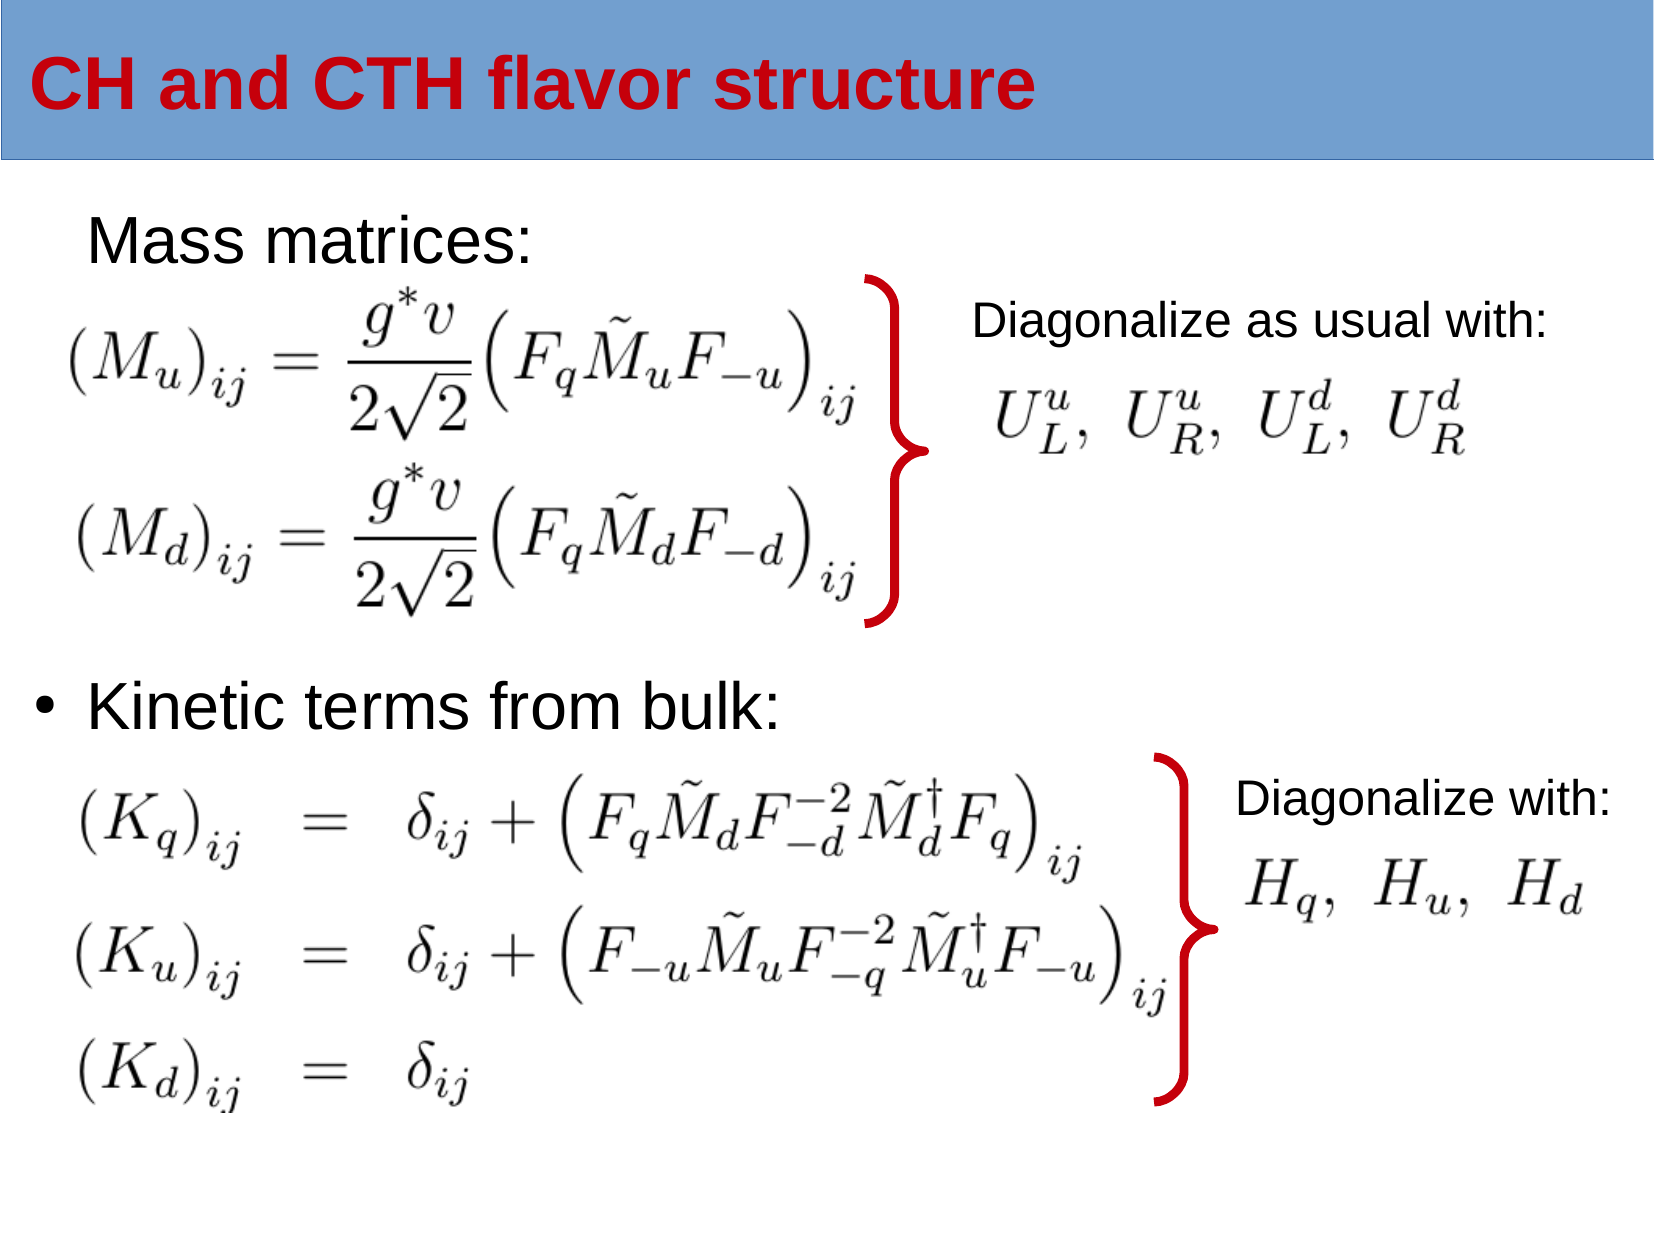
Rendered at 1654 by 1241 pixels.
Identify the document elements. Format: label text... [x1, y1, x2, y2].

text_box Diagonalize with: [1219, 762, 1627, 834]
picture [40, 272, 878, 631]
picture [66, 773, 1184, 1113]
title CH and CTH flavor structure [0, 19, 1291, 147]
text_box Diagonalize as usual with: [956, 284, 1564, 356]
picture [1241, 848, 1597, 930]
text_box [1, 0, 1654, 160]
picture [984, 367, 1487, 476]
list Mass matrices: Kinetic terms from bulk: [15, 203, 1561, 1164]
